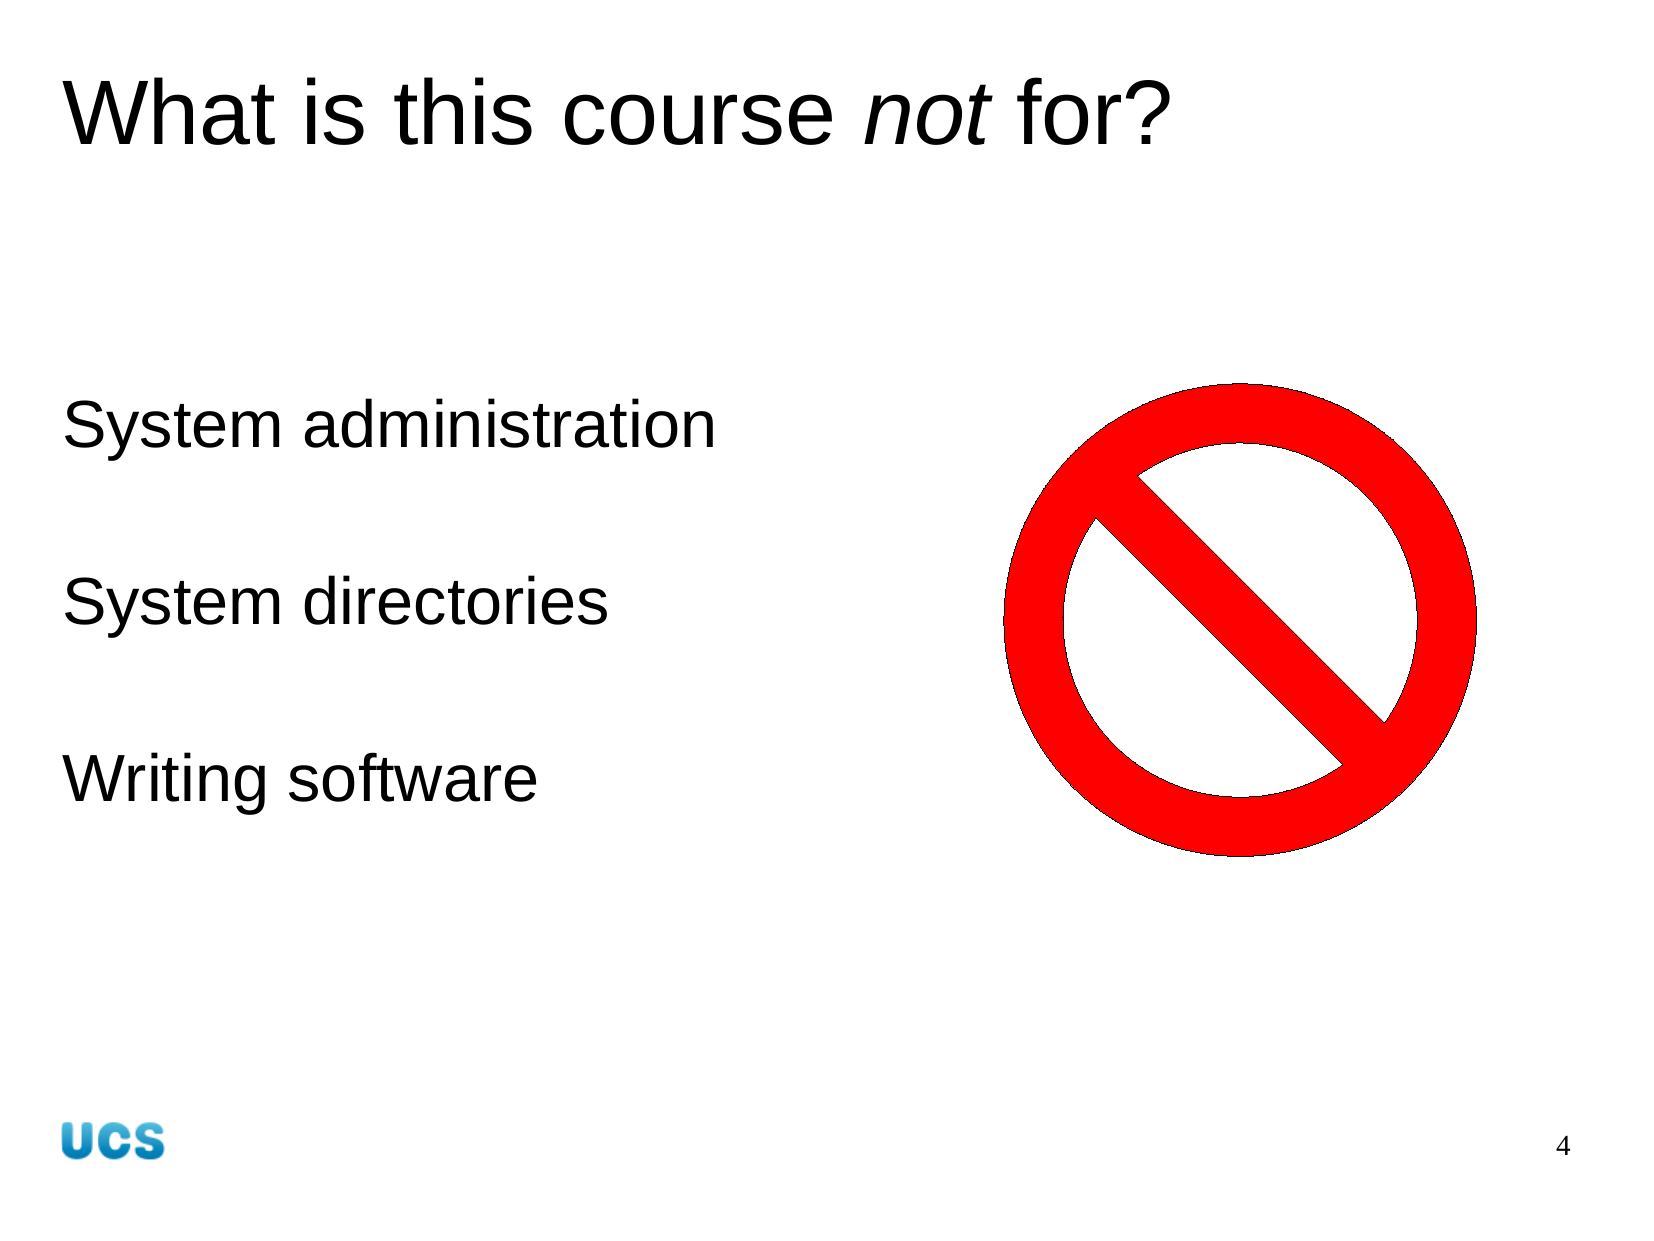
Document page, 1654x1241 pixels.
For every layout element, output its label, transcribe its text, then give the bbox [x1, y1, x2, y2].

text_box System administration [59, 383, 723, 465]
text_box What is this course not for? [59, 59, 1178, 168]
picture [61, 1121, 165, 1161]
text_box Writing software [59, 738, 545, 819]
text_box System directories [59, 561, 615, 642]
text_box [1003, 383, 1477, 857]
